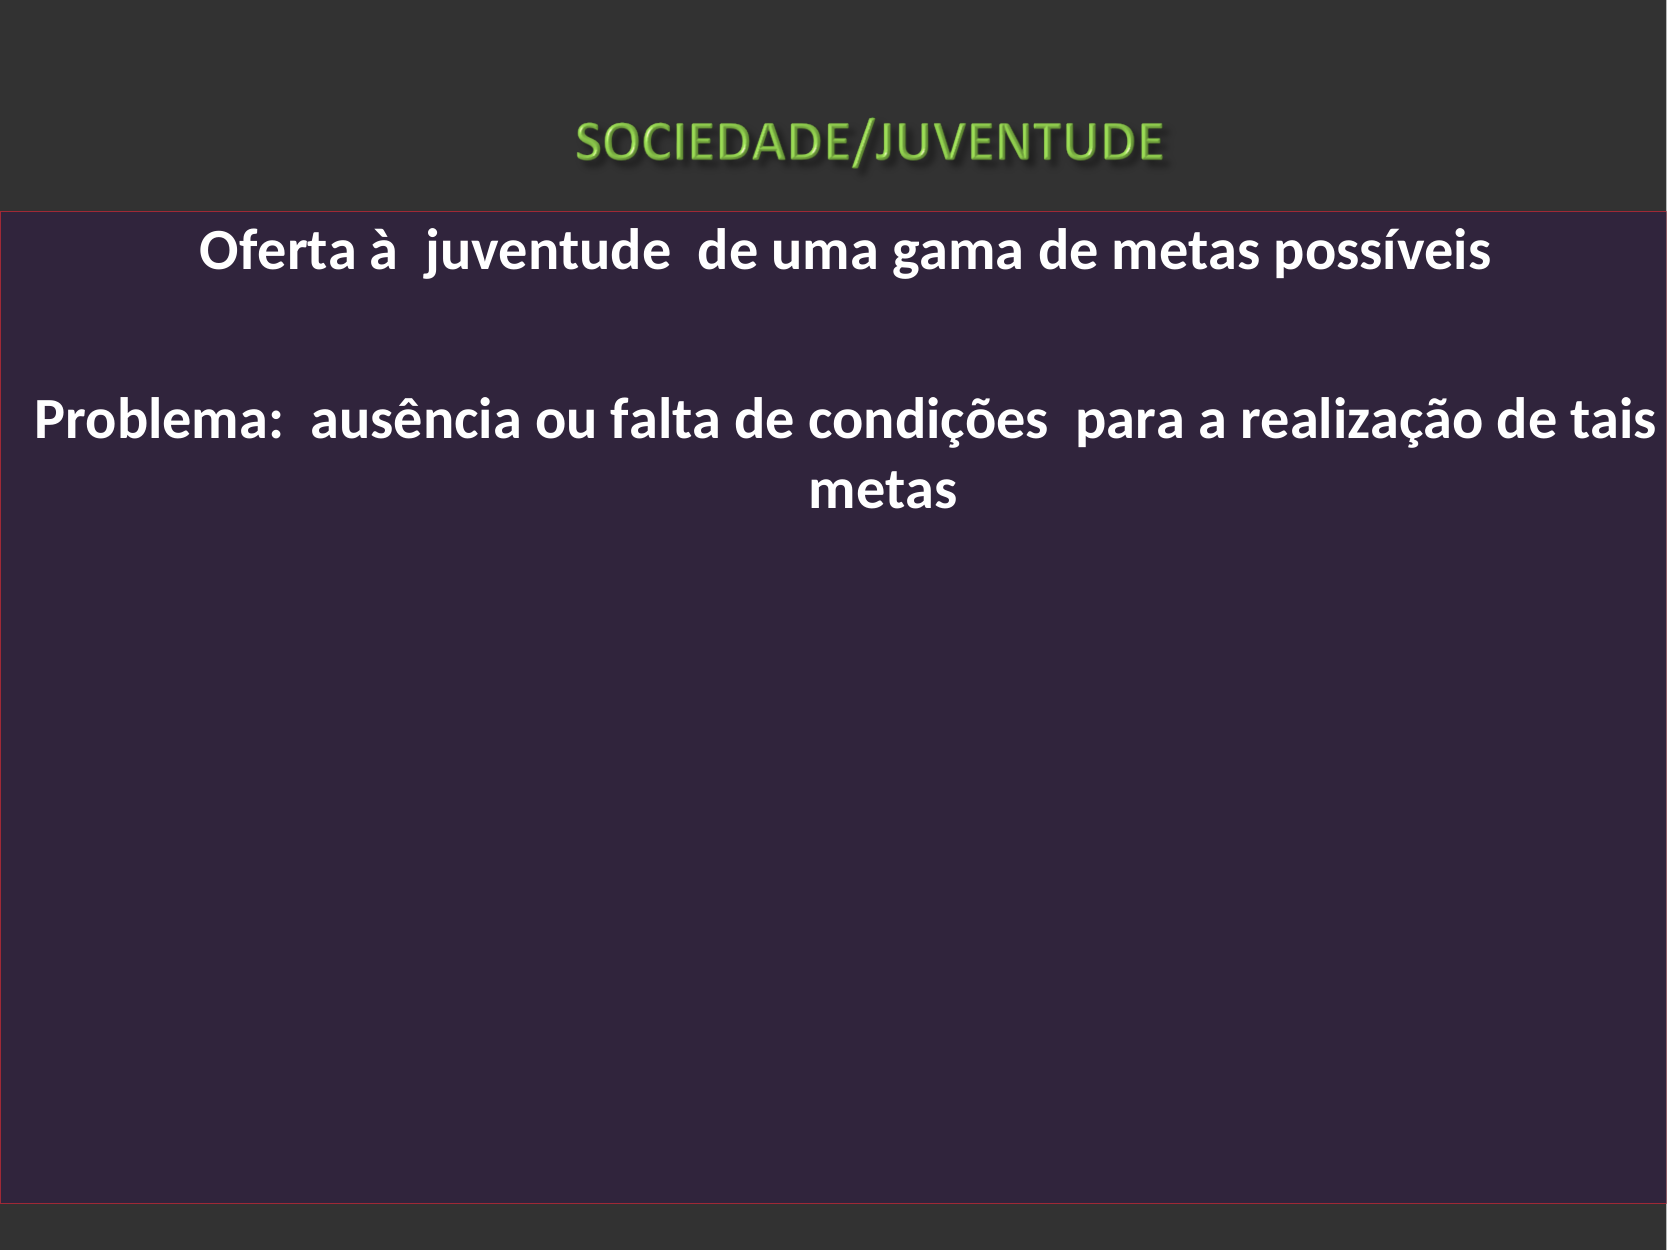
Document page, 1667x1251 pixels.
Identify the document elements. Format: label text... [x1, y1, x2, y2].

list Oferta à juventude de uma gama de metas possíveis Problema: ausência ou falta de condições para a realização de tais metas [0, 211, 1667, 1204]
text_box [0, 0, 1667, 211]
